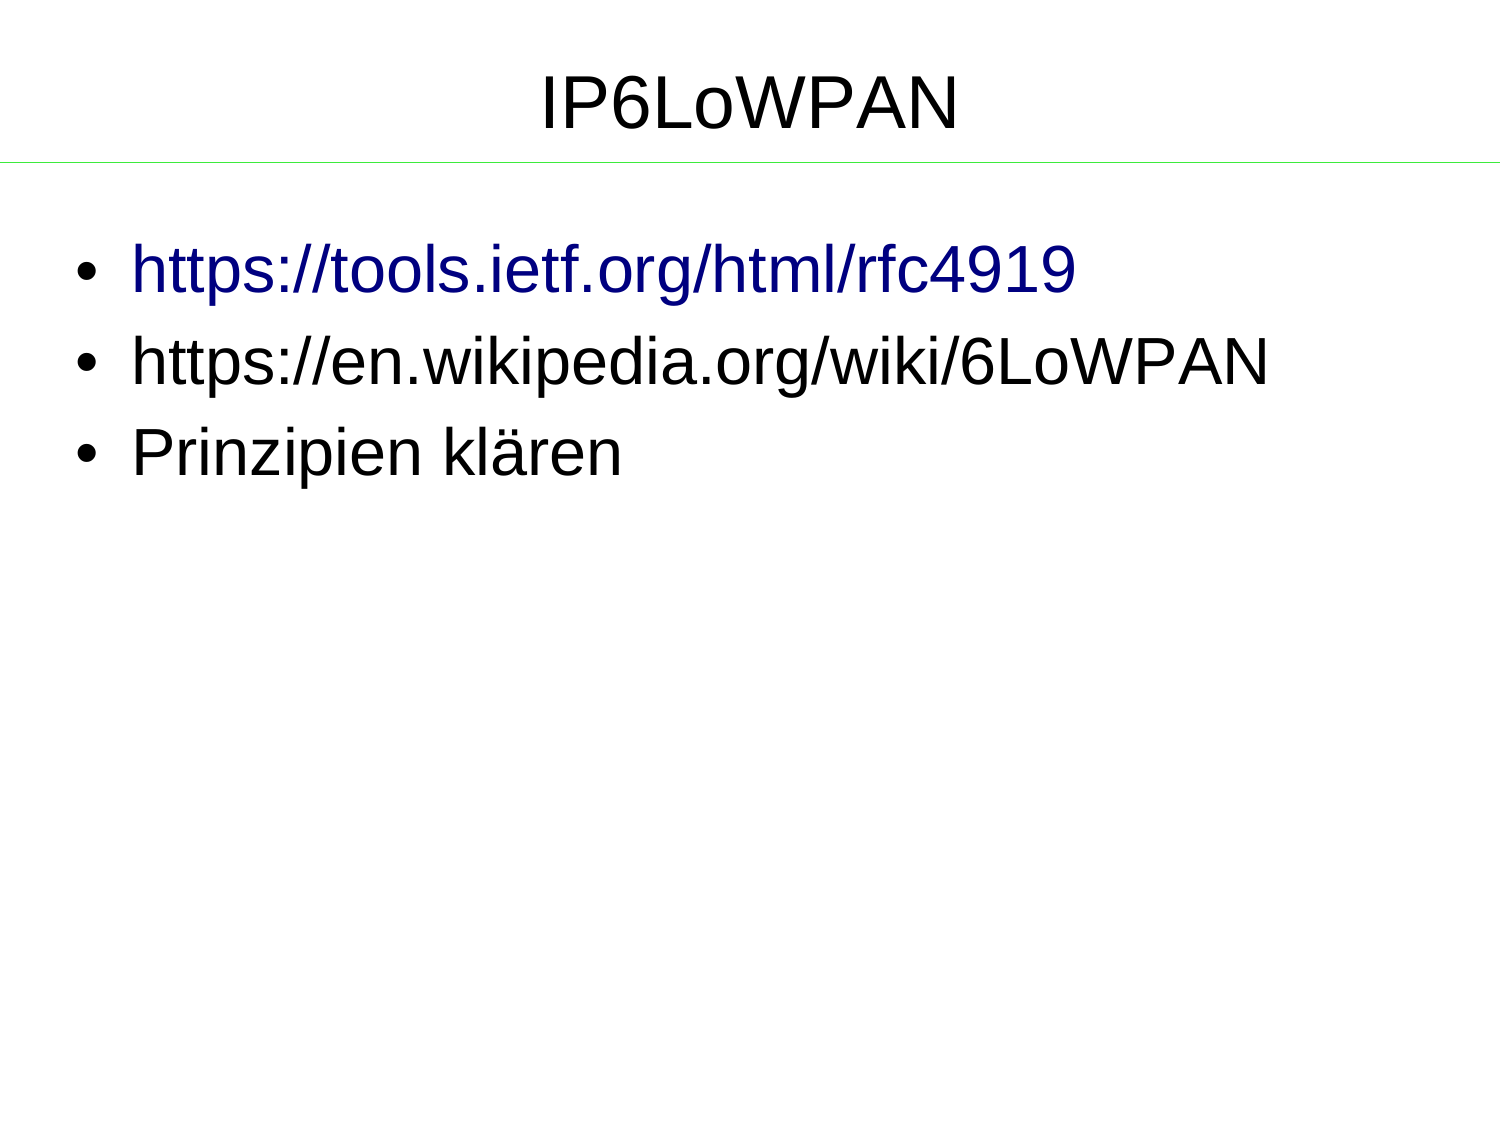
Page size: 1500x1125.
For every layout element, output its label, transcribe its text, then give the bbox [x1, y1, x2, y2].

list https://tools.ietf.org/html/rfc4919 https://en.wikipedia.org/wiki/6LoWPAN Prinzipien klären [75, 232, 1426, 886]
title IP6LoWPAN [75, 49, 1426, 156]
